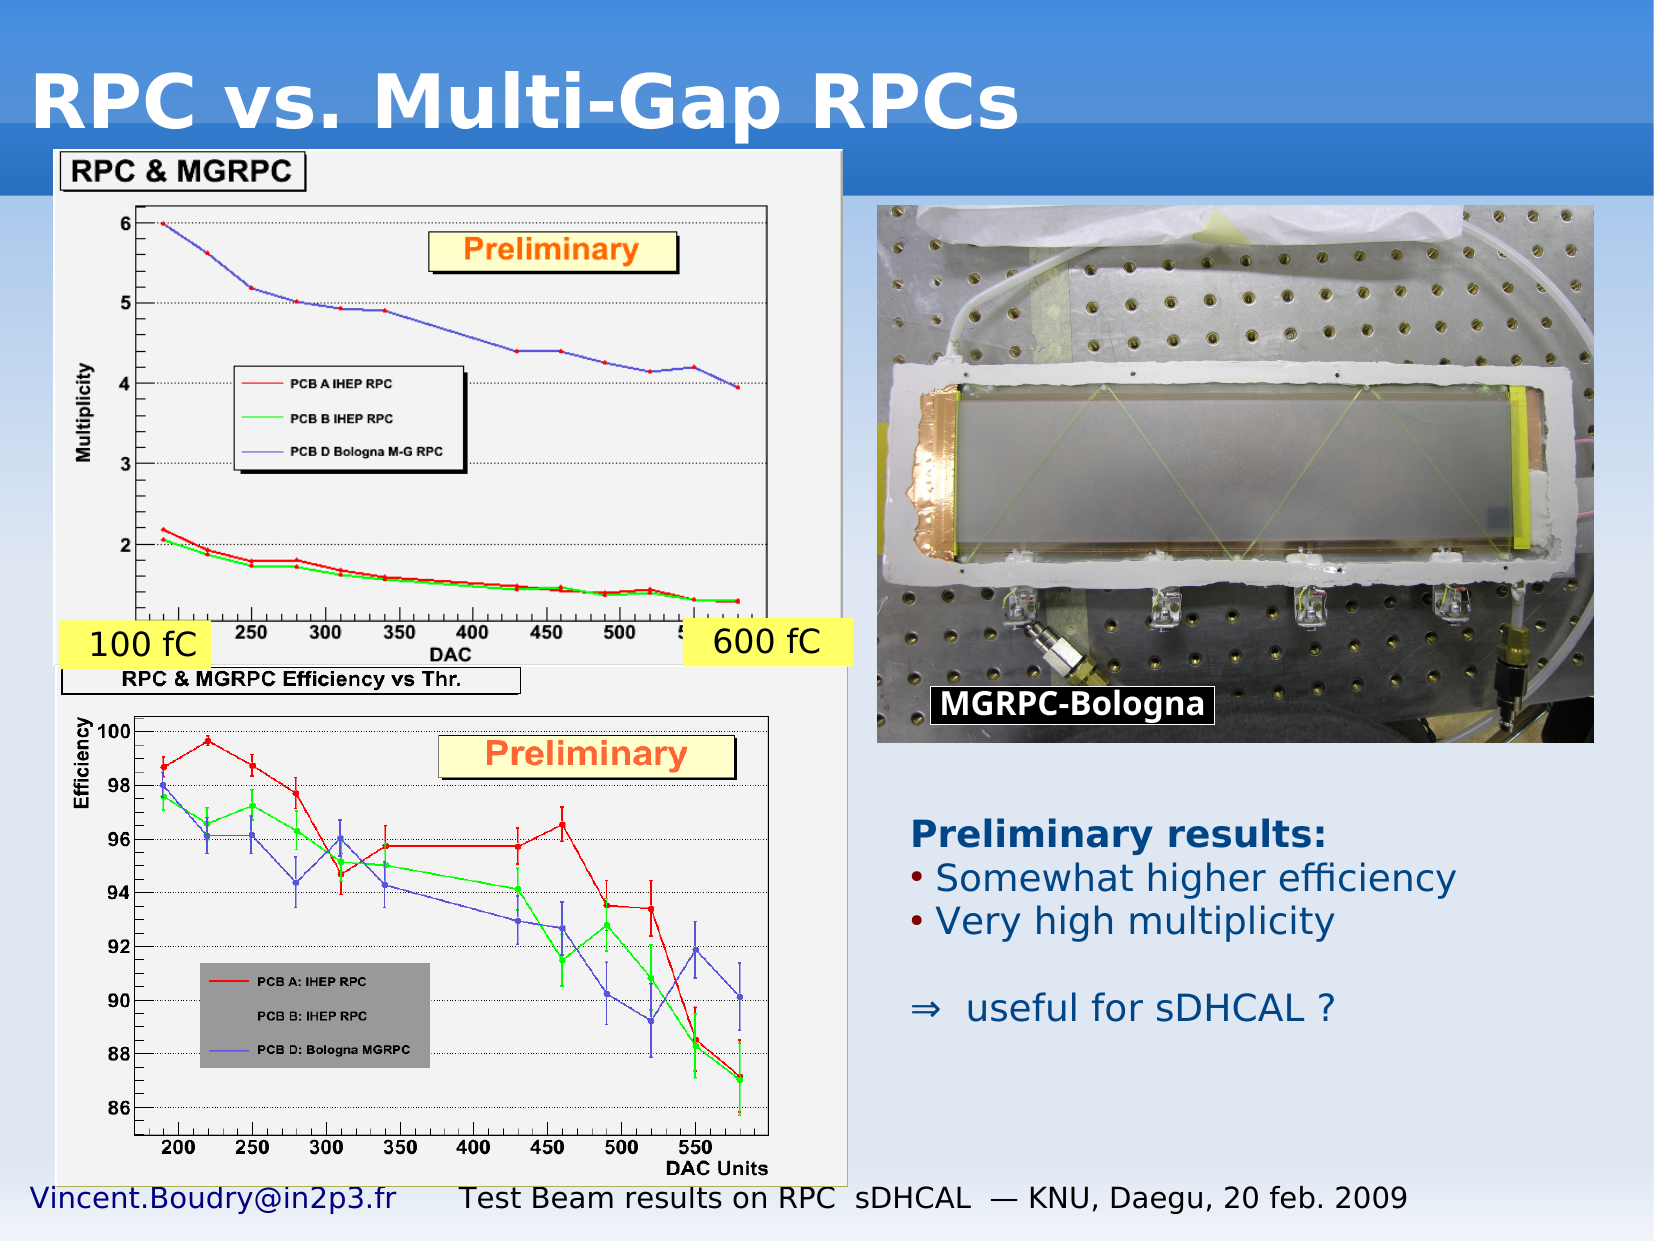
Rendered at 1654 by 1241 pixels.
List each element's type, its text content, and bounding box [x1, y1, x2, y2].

text_box Preliminary results: Somewhat higher efficiency Very high multiplicity ⇒ useful for sDHCAL ? [895, 805, 1604, 1038]
text_box MGRPC-Bologna [930, 686, 1215, 725]
picture [0, 0, 1654, 1241]
text_box 100 fC [58, 620, 211, 669]
text_box 600 fC [682, 618, 854, 667]
title RPC vs. Multi-Gap RPCs [29, 7, 1234, 200]
